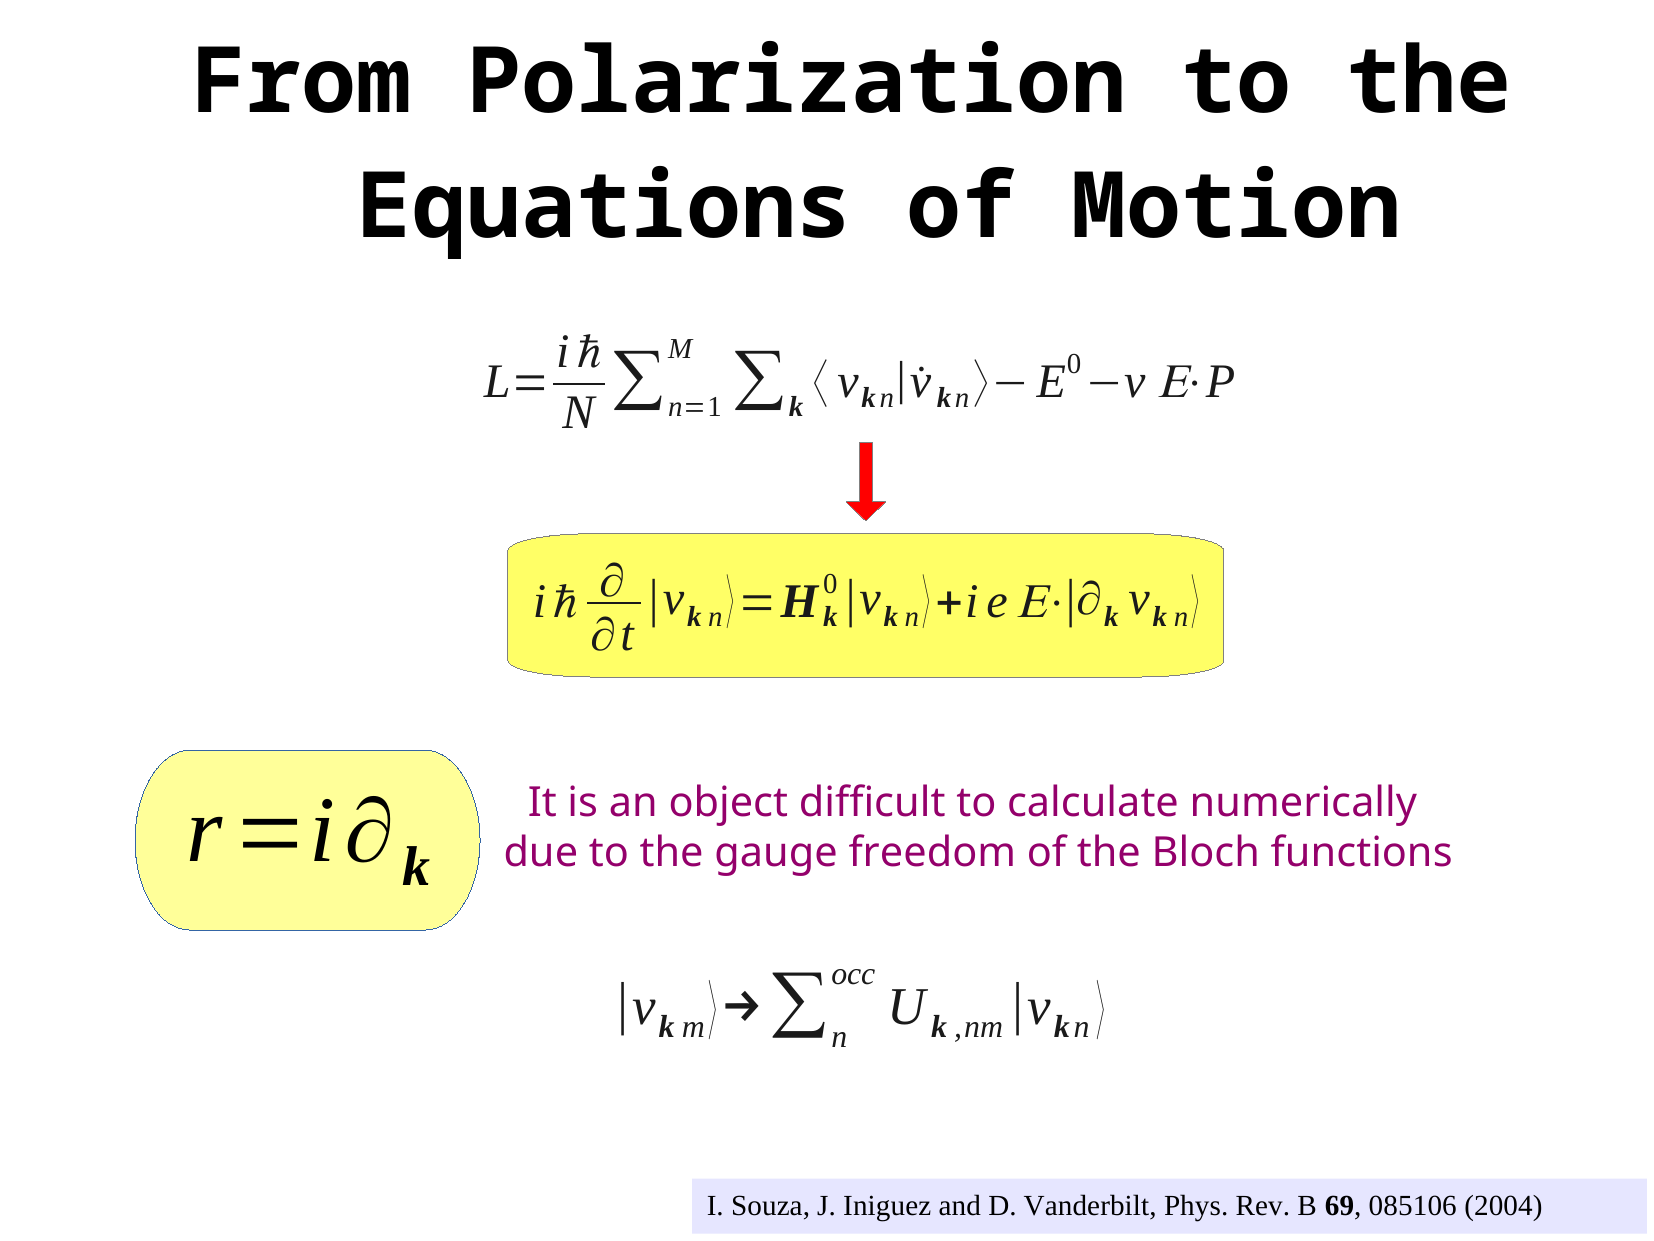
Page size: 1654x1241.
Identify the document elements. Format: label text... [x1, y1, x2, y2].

text_box [846, 442, 886, 521]
chart [520, 559, 1214, 661]
chart [598, 954, 1120, 1055]
title From Polarization to the Equations of Motion [134, 18, 1623, 262]
chart [163, 780, 454, 898]
text_box [135, 750, 481, 931]
text_box I. Souza, J. Iniguez and D. Vanderbilt, Phys. Rev. B 69, 085106 (2004) [692, 1178, 1647, 1234]
text_box It is an object difficult to calculate numerically due to the gauge freedom of the Bloch functions [488, 768, 1330, 884]
chart [468, 325, 1250, 441]
text_box [507, 533, 1224, 678]
